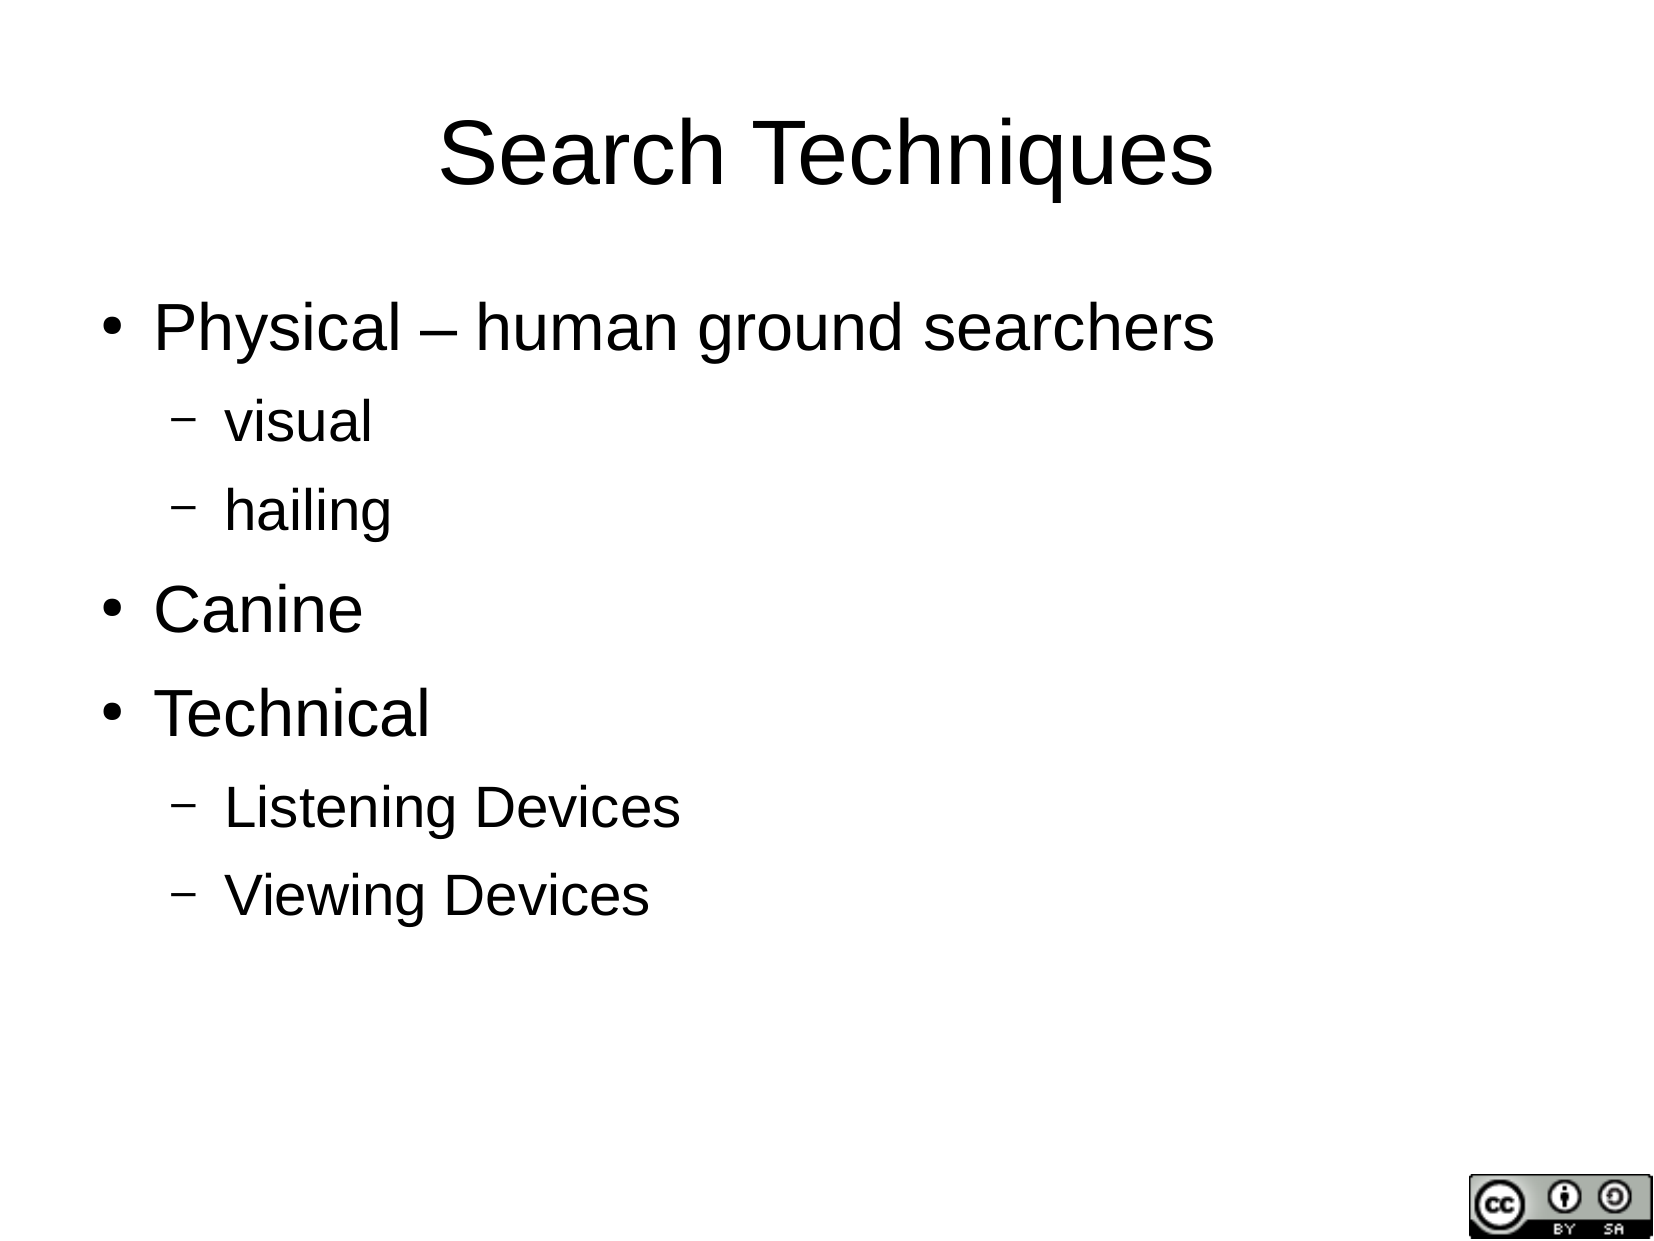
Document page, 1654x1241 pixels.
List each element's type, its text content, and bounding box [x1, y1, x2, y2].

picture [1469, 1174, 1653, 1239]
title Search Techniques [82, 49, 1571, 257]
list Physical – human ground searchers visual hailing Canine Technical Listening Devices Viewing Devices [82, 290, 1571, 1010]
